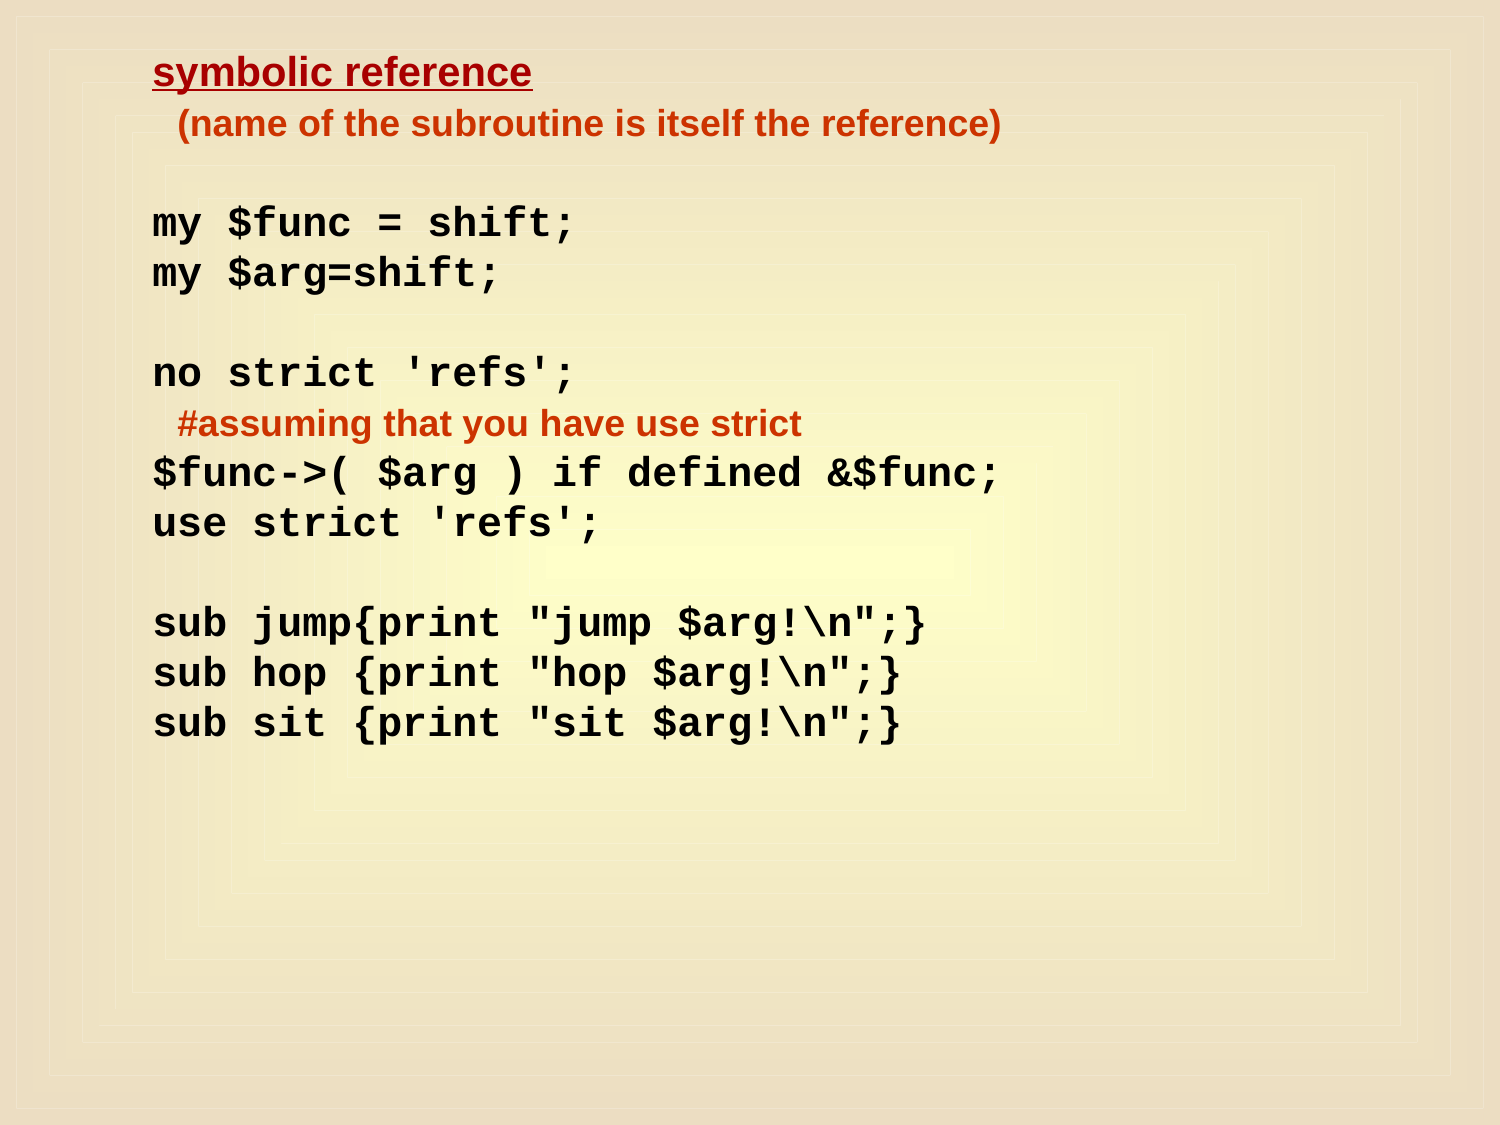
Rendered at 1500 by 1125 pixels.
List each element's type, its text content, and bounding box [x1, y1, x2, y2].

text_box symbolic reference (name of the subroutine is itself the reference) my $func = shift; my $arg=shift; no strict 'refs'; #assuming that you have use strict $func->( $arg ) if defined &$func; use strict 'refs'; sub jump{print "jump $arg!\n";} sub hop {print "hop $arg!\n";} sub sit {print "sit $arg!\n";} [137, 37, 1351, 753]
